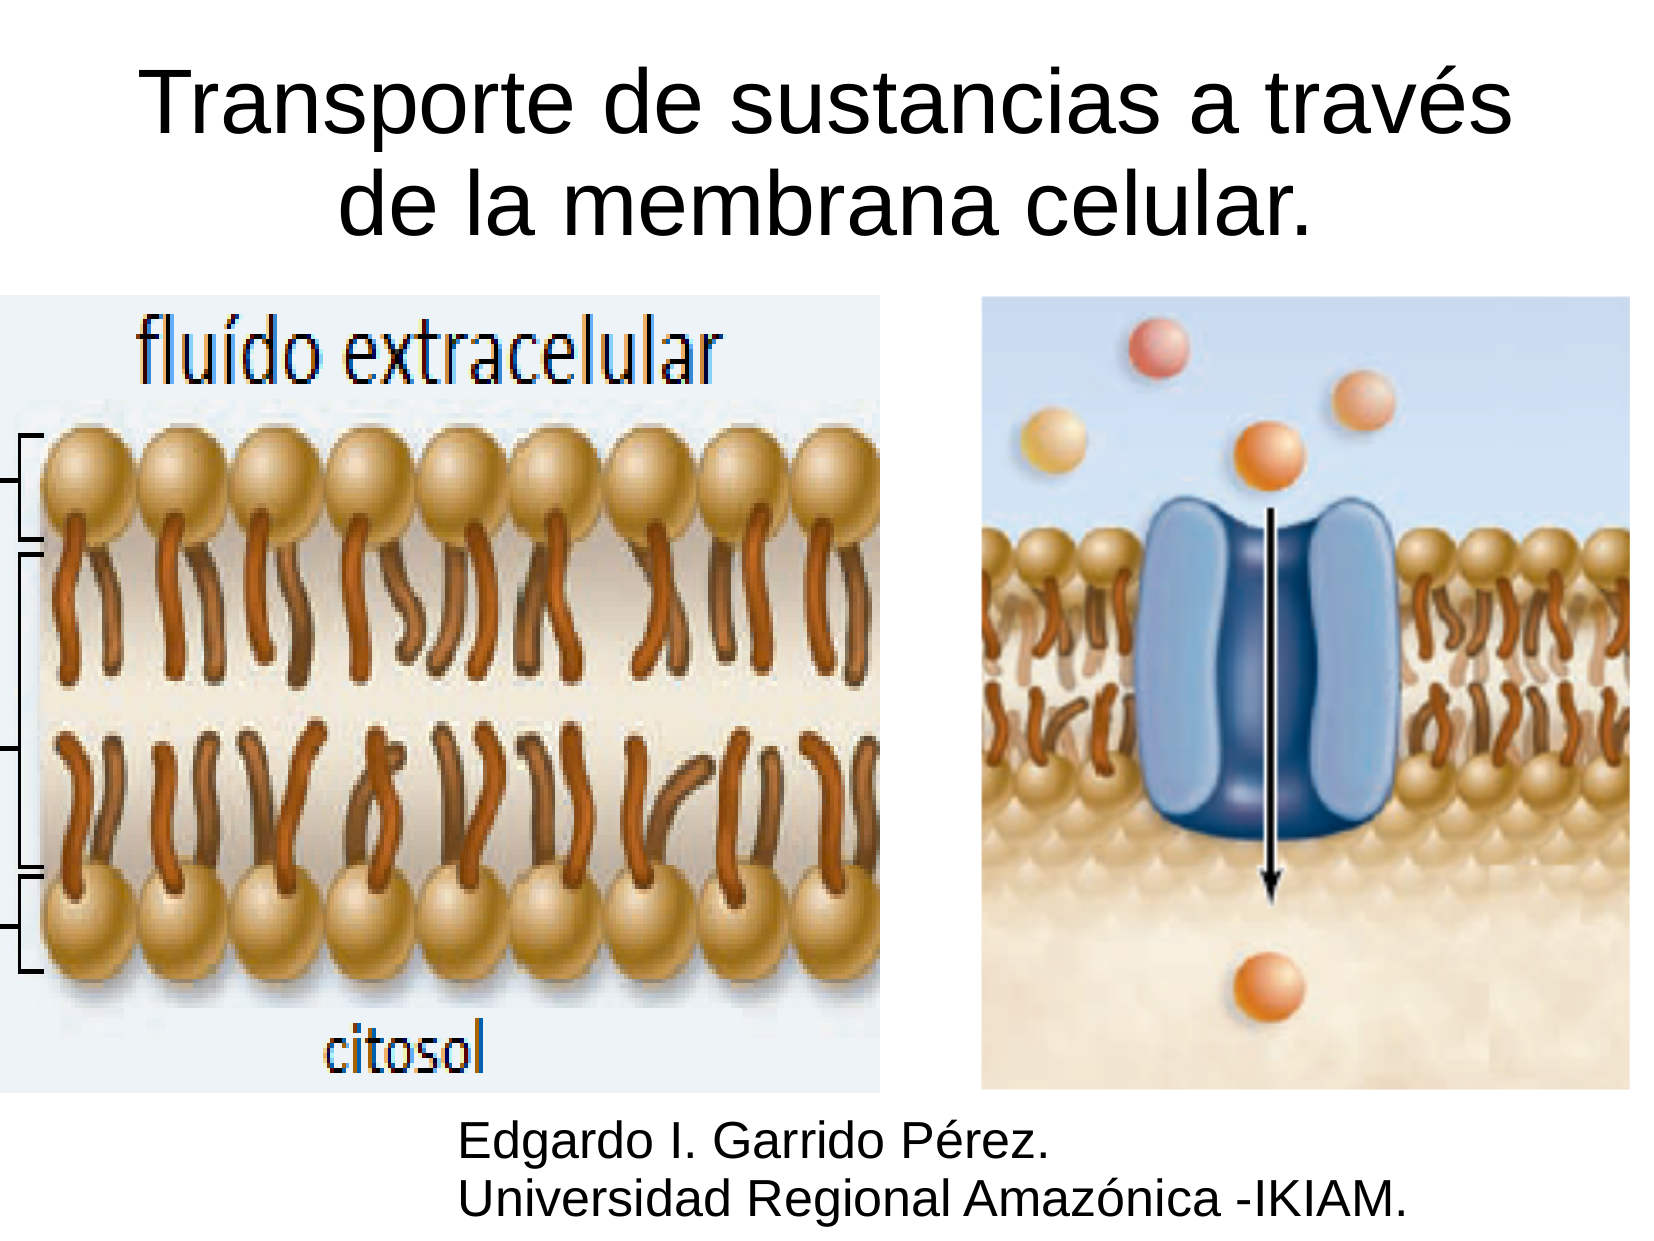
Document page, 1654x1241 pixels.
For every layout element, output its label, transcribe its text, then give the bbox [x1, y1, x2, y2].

picture [0, 295, 880, 1093]
picture [980, 295, 1630, 1090]
text_box Edgardo I. Garrido Pérez. Universidad Regional Amazónica -IKIAM. [442, 1104, 1425, 1235]
title Transporte de sustancias a través de la membrana celular. [82, 49, 1571, 257]
